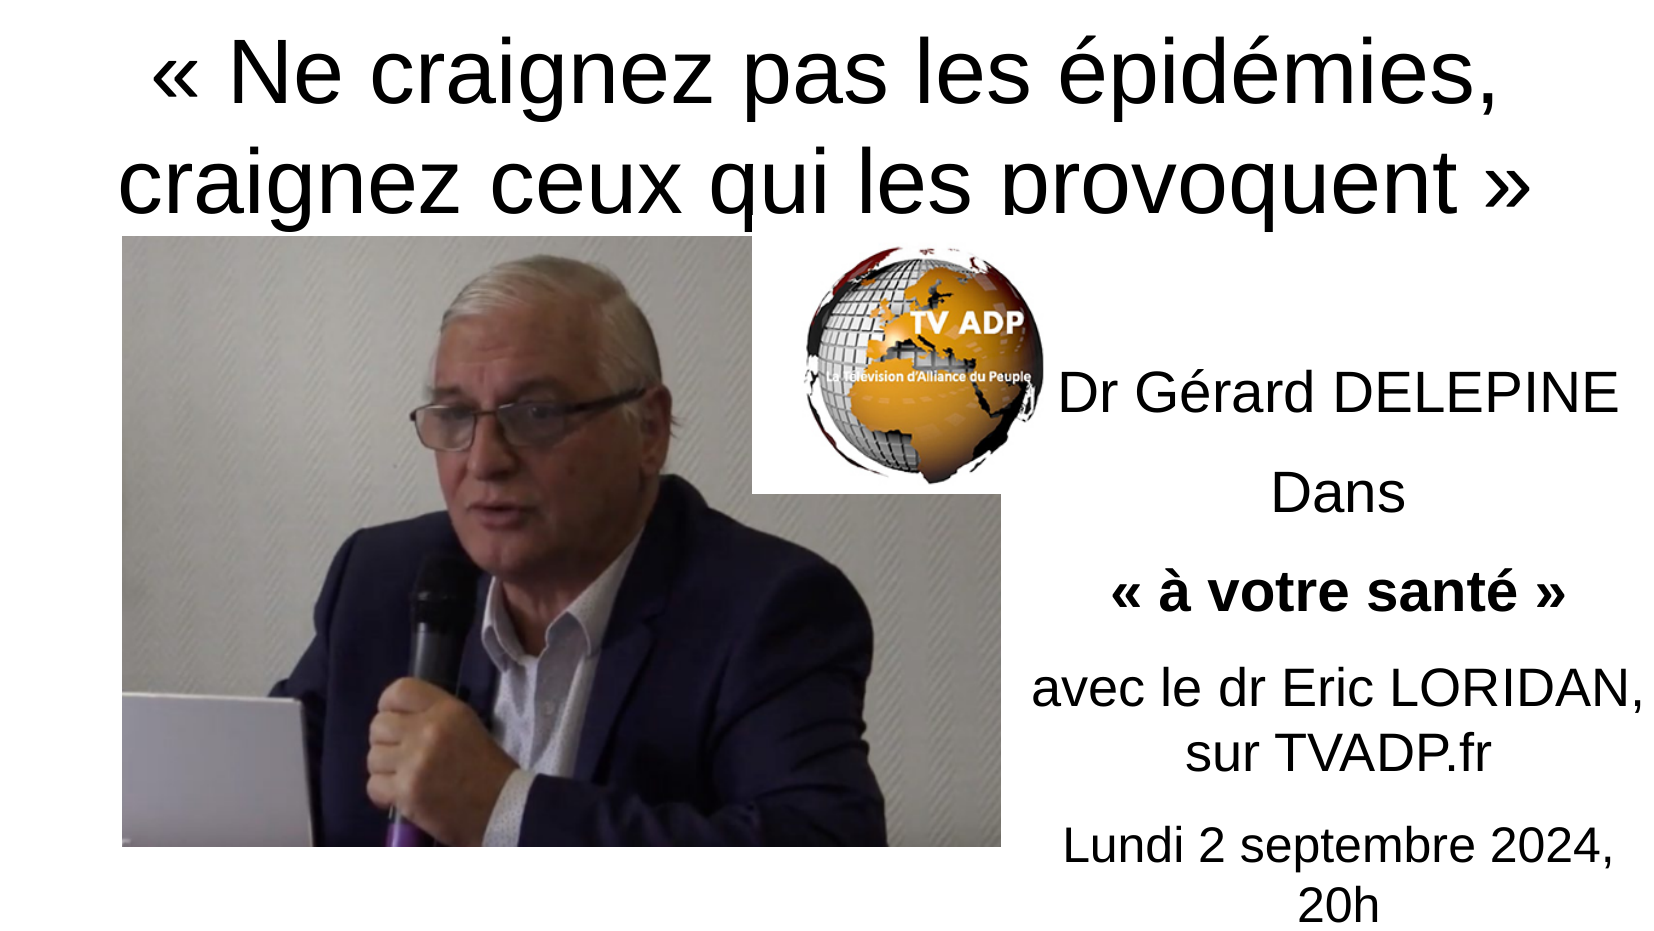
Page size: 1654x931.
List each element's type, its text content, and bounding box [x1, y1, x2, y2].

title « Ne craignez pas les épidémies, craignez ceux qui les provoquent » [82, 12, 1571, 218]
subtitle Dr Gérard DELEPINE Dans « à votre santé » avec le dr Eric LORIDAN, sur TVADP.fr Lundi 2 septembre 2024, 20h [1023, 324, 1654, 931]
picture [122, 215, 1053, 847]
